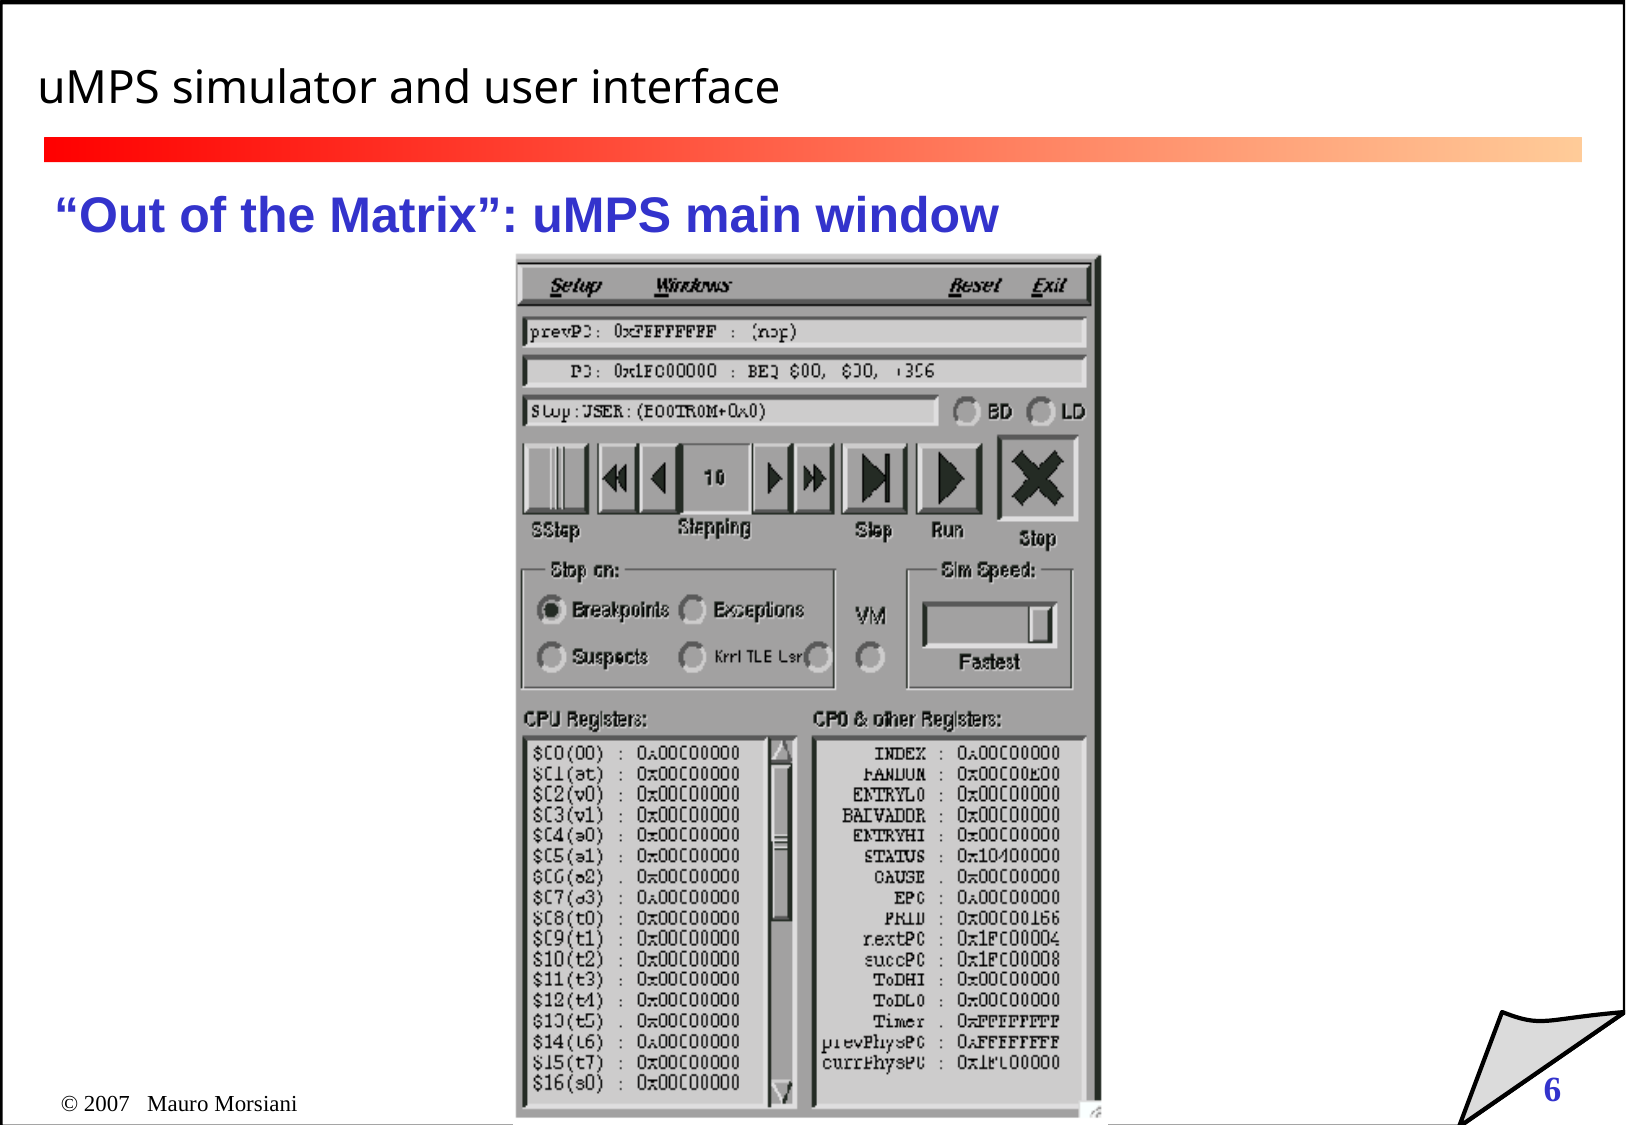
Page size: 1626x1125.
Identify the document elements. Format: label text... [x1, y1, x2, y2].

list “Out of the Matrix”: uMPS main window [54, 187, 1557, 492]
picture [513, 492, 1108, 1125]
title uMPS simulator and user interface [37, 44, 1587, 130]
